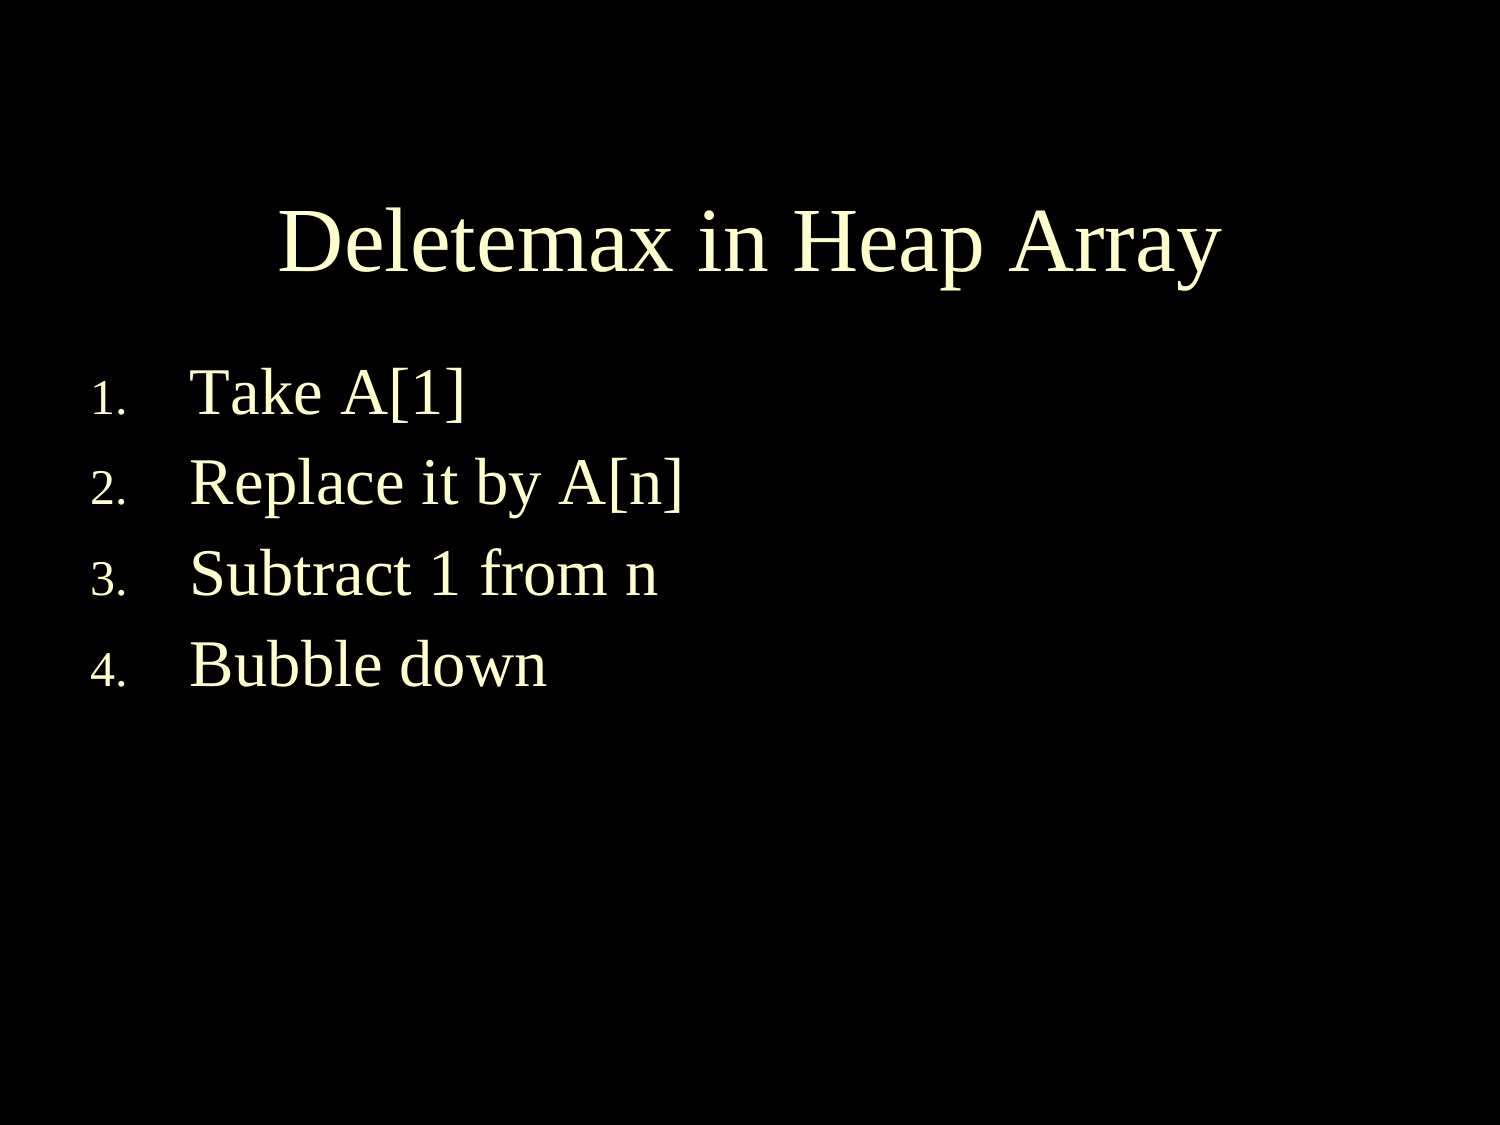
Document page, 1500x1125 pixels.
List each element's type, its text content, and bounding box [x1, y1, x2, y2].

list Take A[1] Replace it by A[n] Subtract 1 from n Bubble down [75, 347, 1482, 1026]
title Deletemax in Heap Array [22, 145, 1480, 336]
